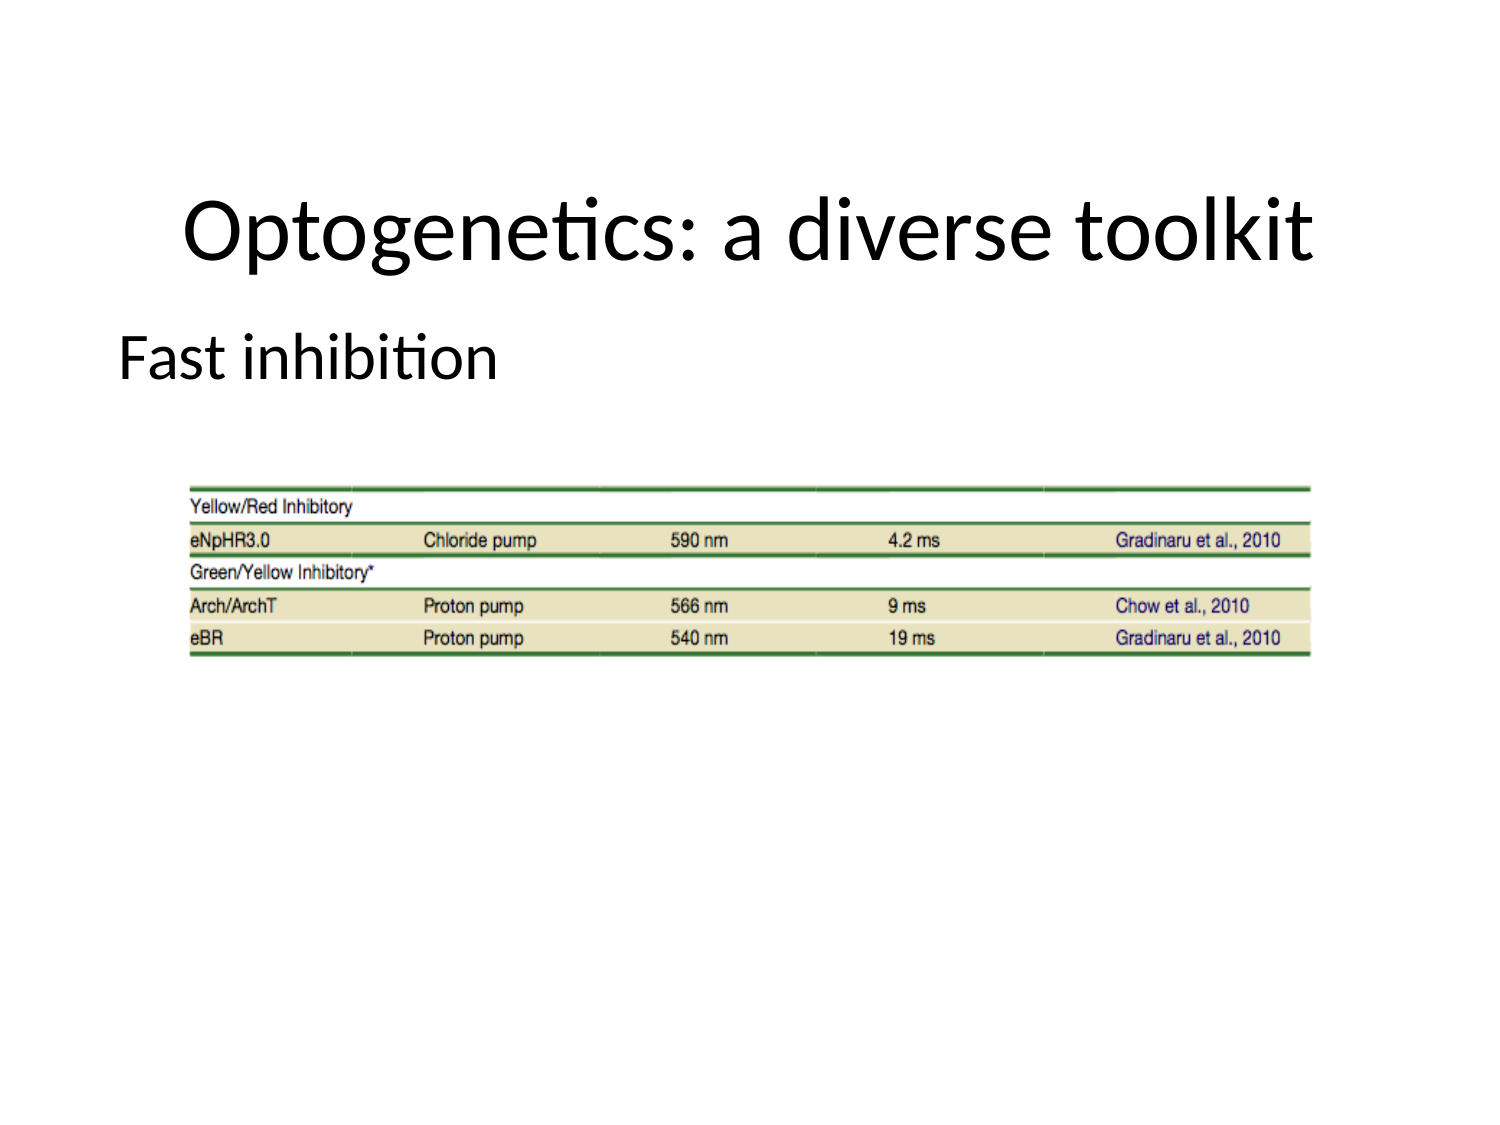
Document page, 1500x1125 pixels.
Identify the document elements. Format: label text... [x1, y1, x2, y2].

list Fast inhibition [103, 305, 1397, 923]
picture [187, 485, 1313, 662]
title Optogenetics: a diverse toolkit [103, 141, 1397, 305]
